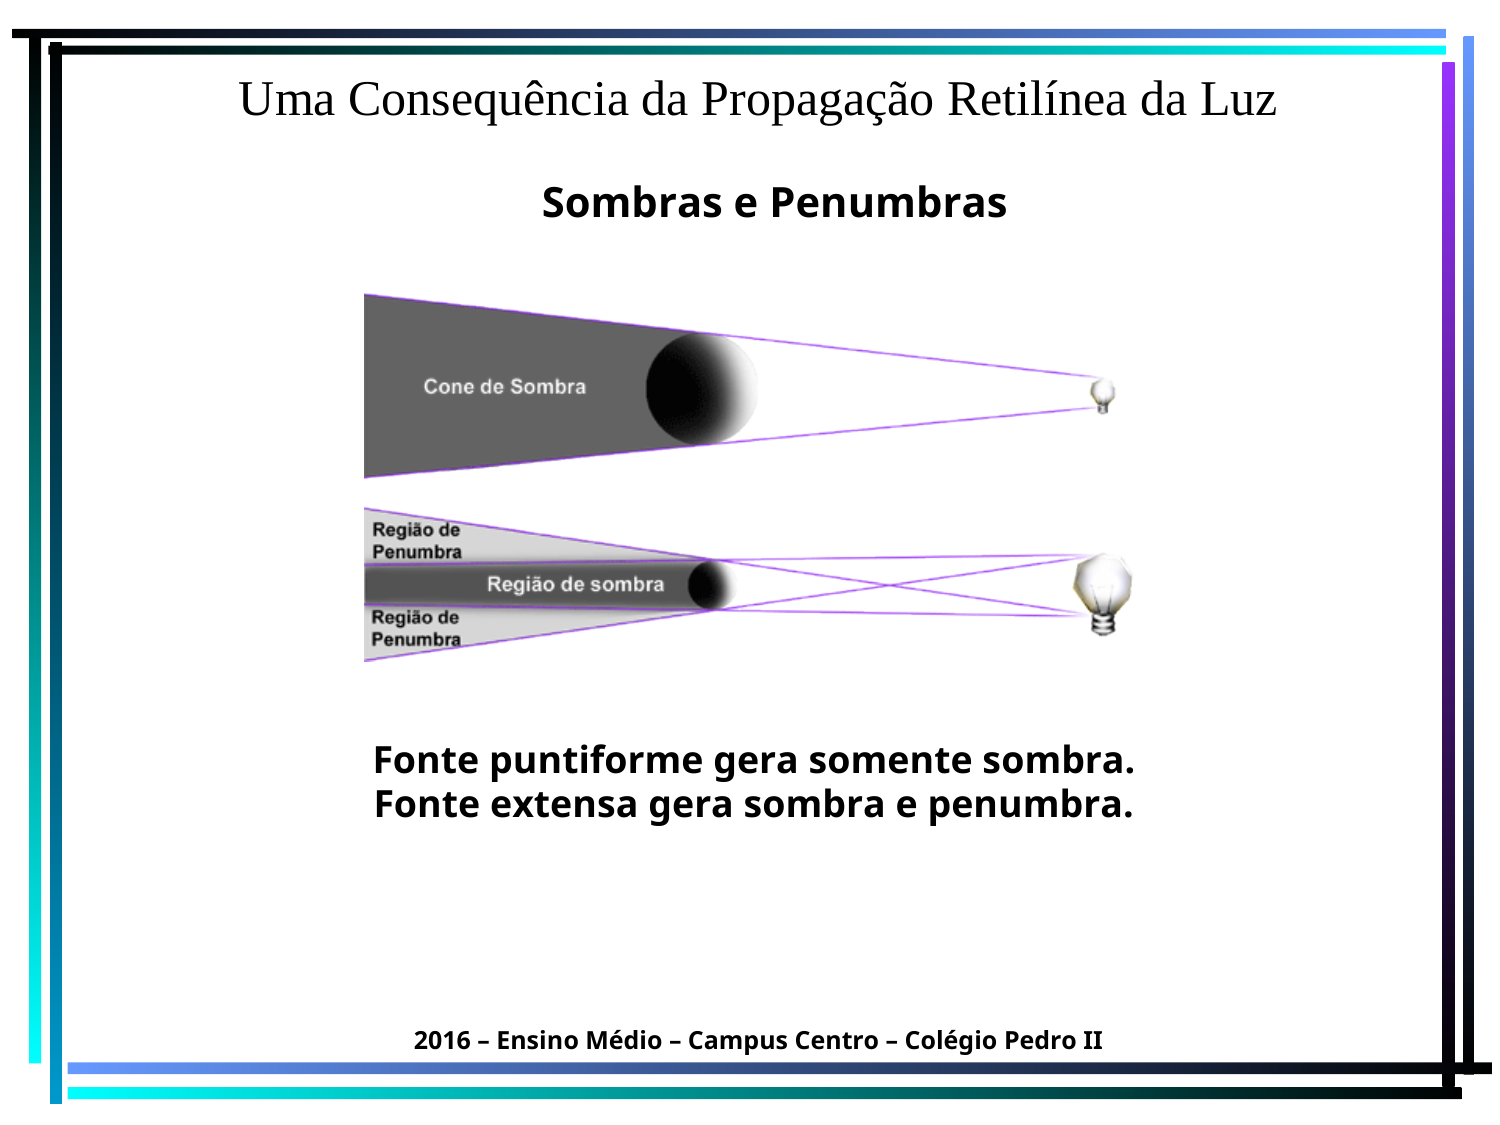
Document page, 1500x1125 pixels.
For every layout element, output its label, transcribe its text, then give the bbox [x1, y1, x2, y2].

text_box Fonte puntiforme gera somente sombra. Fonte extensa gera sombra e penumbra. [357, 730, 1161, 879]
title Uma Consequência da Propagação Retilínea da Luz [94, 59, 1424, 154]
text_box Sombras e Penumbras [527, 170, 1023, 236]
text_box 2016 – Ensino Médio – Campus Centro – Colégio Pedro II [399, 1018, 1119, 1064]
picture [0, 0, 1500, 1125]
